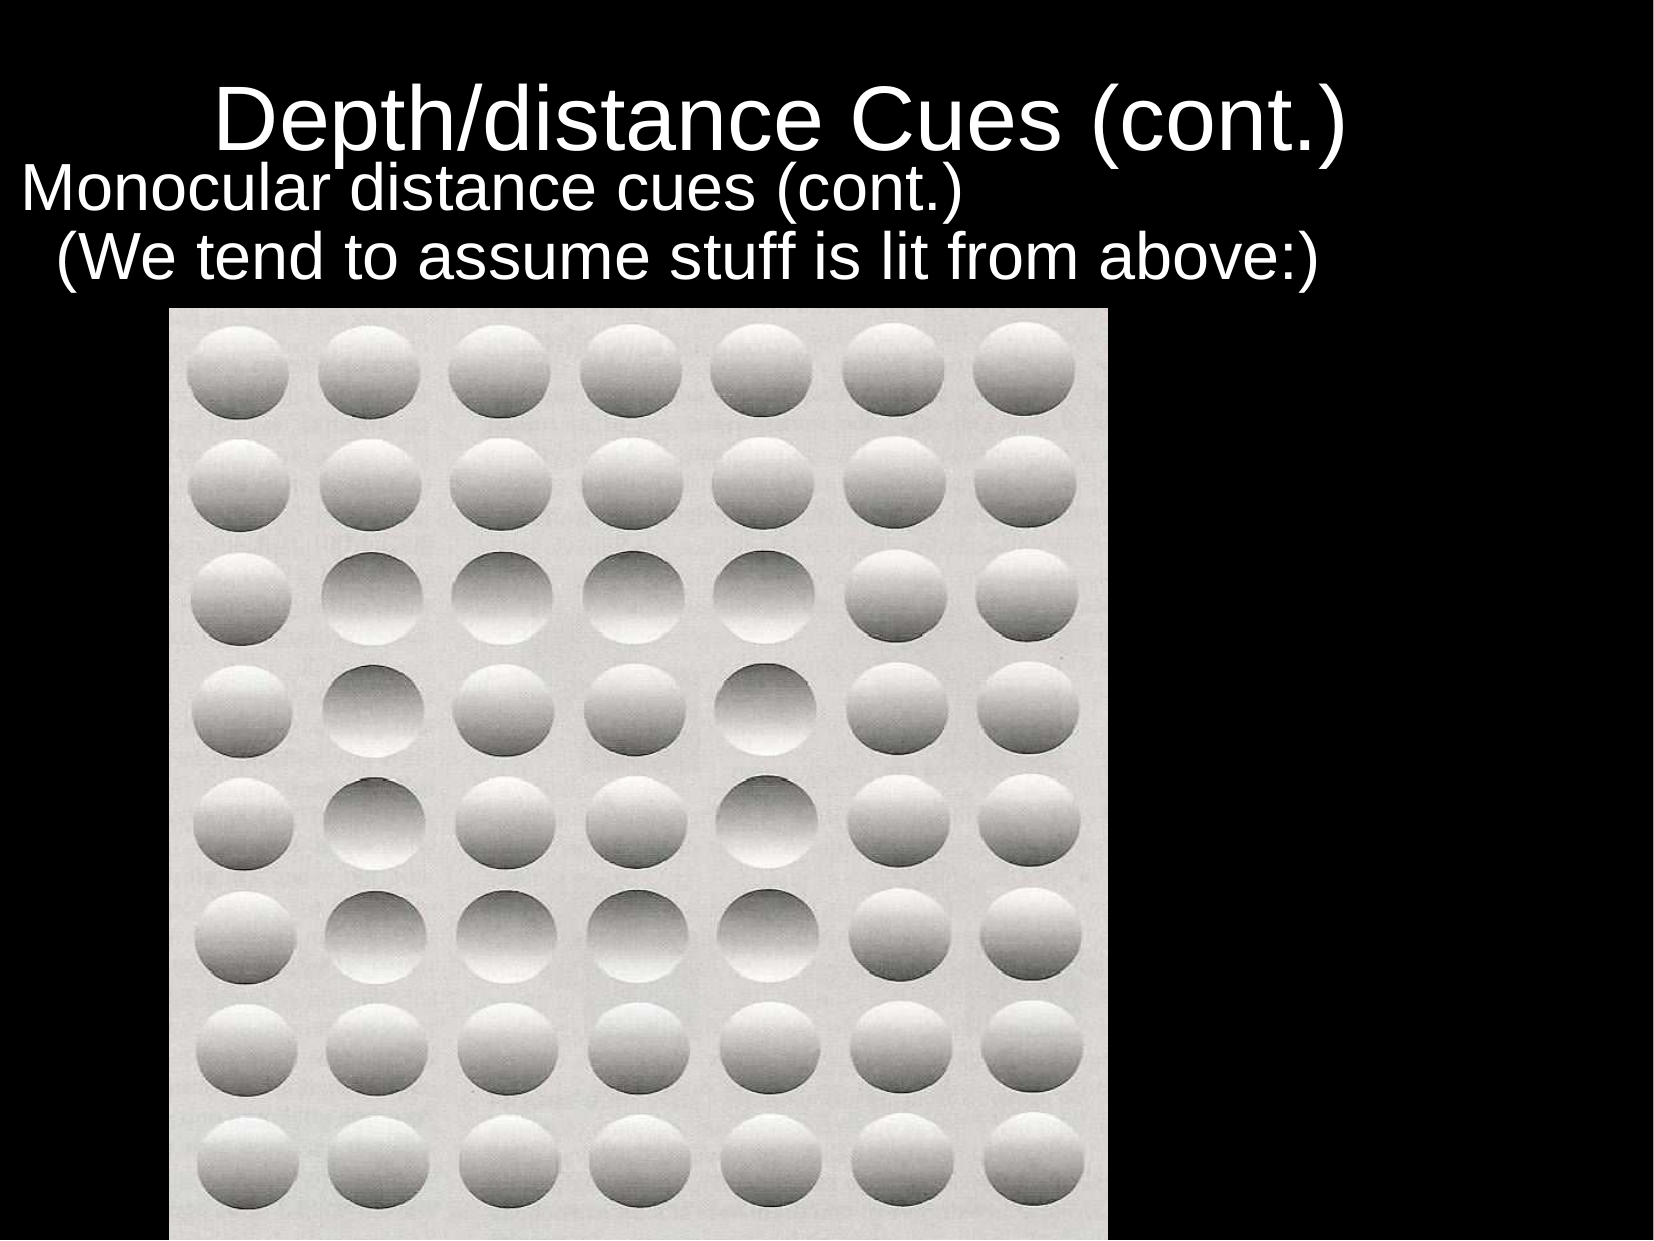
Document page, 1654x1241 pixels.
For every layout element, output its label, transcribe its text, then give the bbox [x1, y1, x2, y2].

title Depth/distance Cues (cont.) [37, 17, 1526, 226]
text_box Monocular distance cues (cont.) (We tend to assume stuff is lit from above:) [20, 154, 1509, 294]
picture [169, 308, 1108, 1241]
